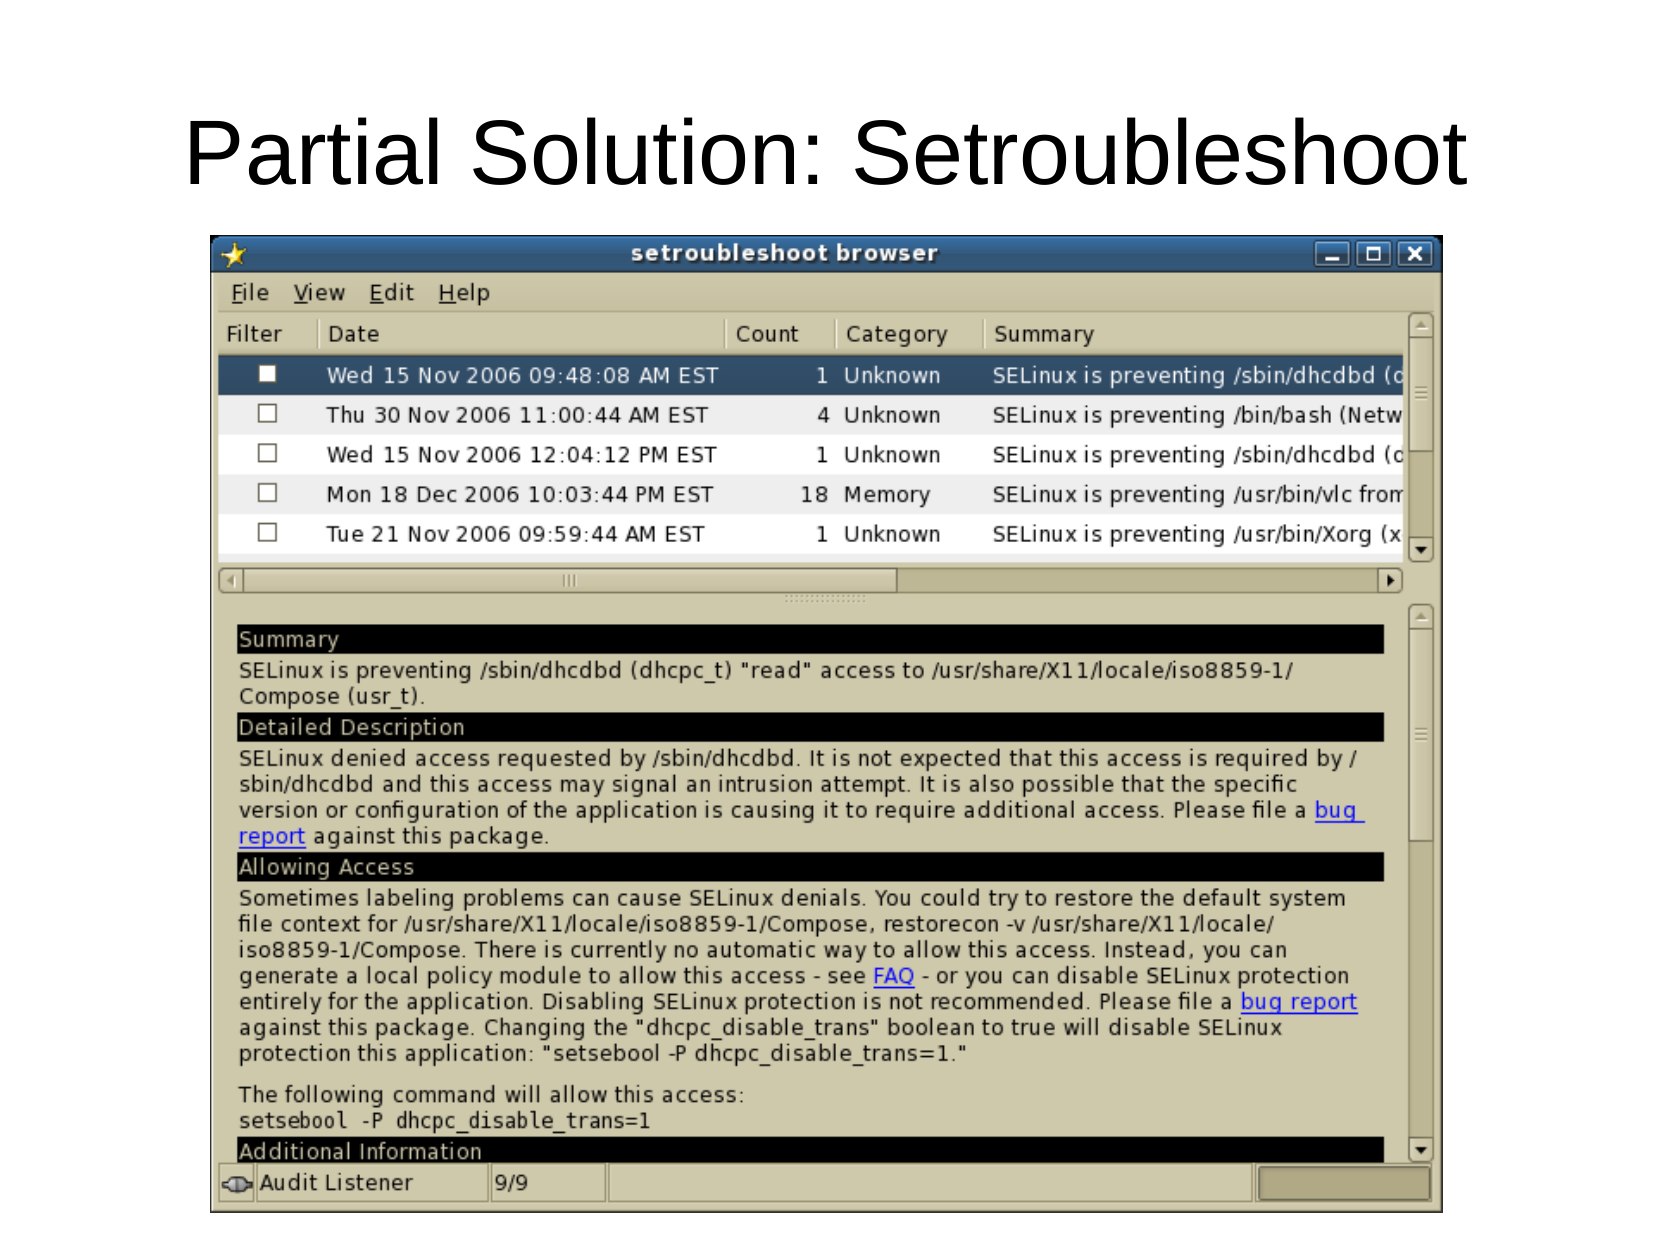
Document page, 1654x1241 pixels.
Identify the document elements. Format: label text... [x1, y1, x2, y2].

picture [210, 235, 1443, 1213]
title Partial Solution: Setroubleshoot [82, 26, 1571, 280]
